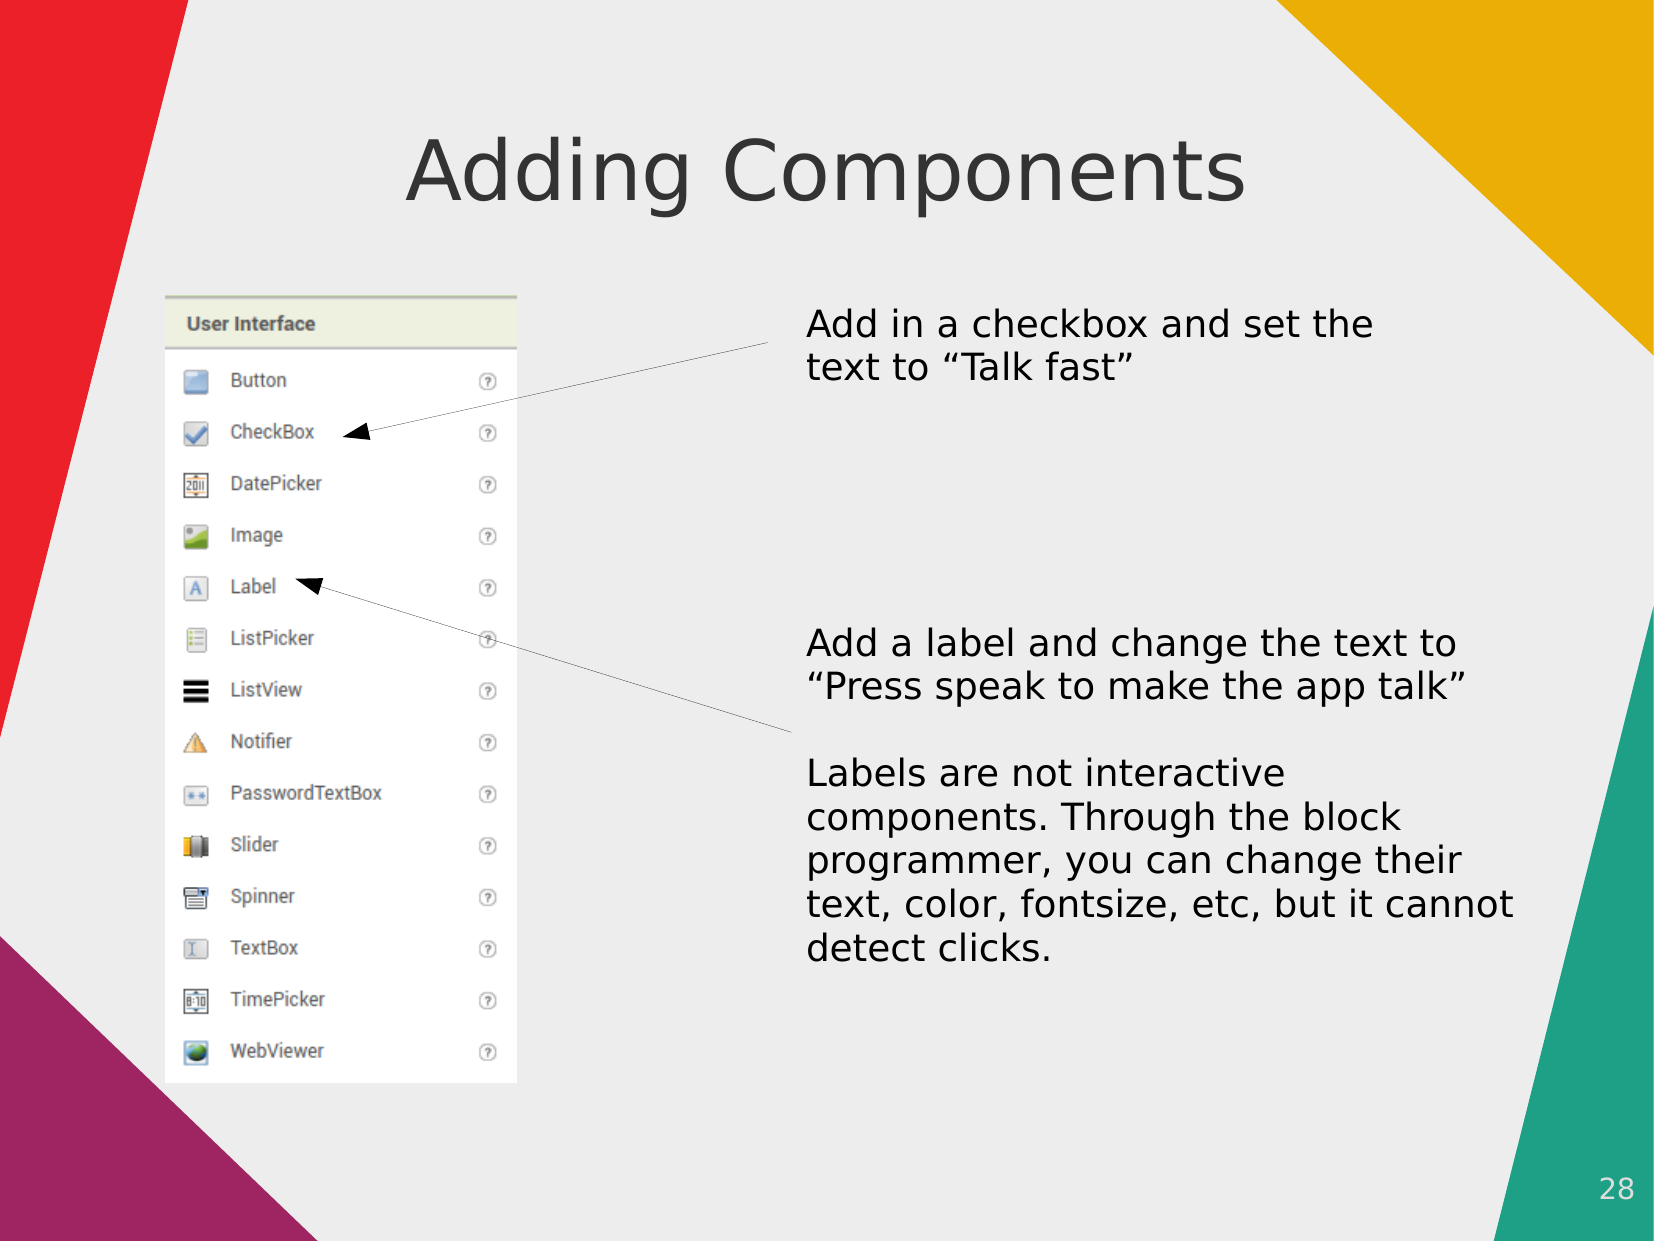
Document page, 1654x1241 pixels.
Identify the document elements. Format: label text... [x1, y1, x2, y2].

text_box Add in a checkbox and set the text to “Talk fast” [791, 295, 1418, 398]
picture [165, 295, 517, 1083]
title Adding Components [114, 73, 1539, 271]
text_box Add a label and change the text to “Press speak to make the app talk” Labels are not interactive components. Through the block programmer, you can change their text, color, fontsize, etc, but it cannot detect clicks. [791, 614, 1536, 978]
